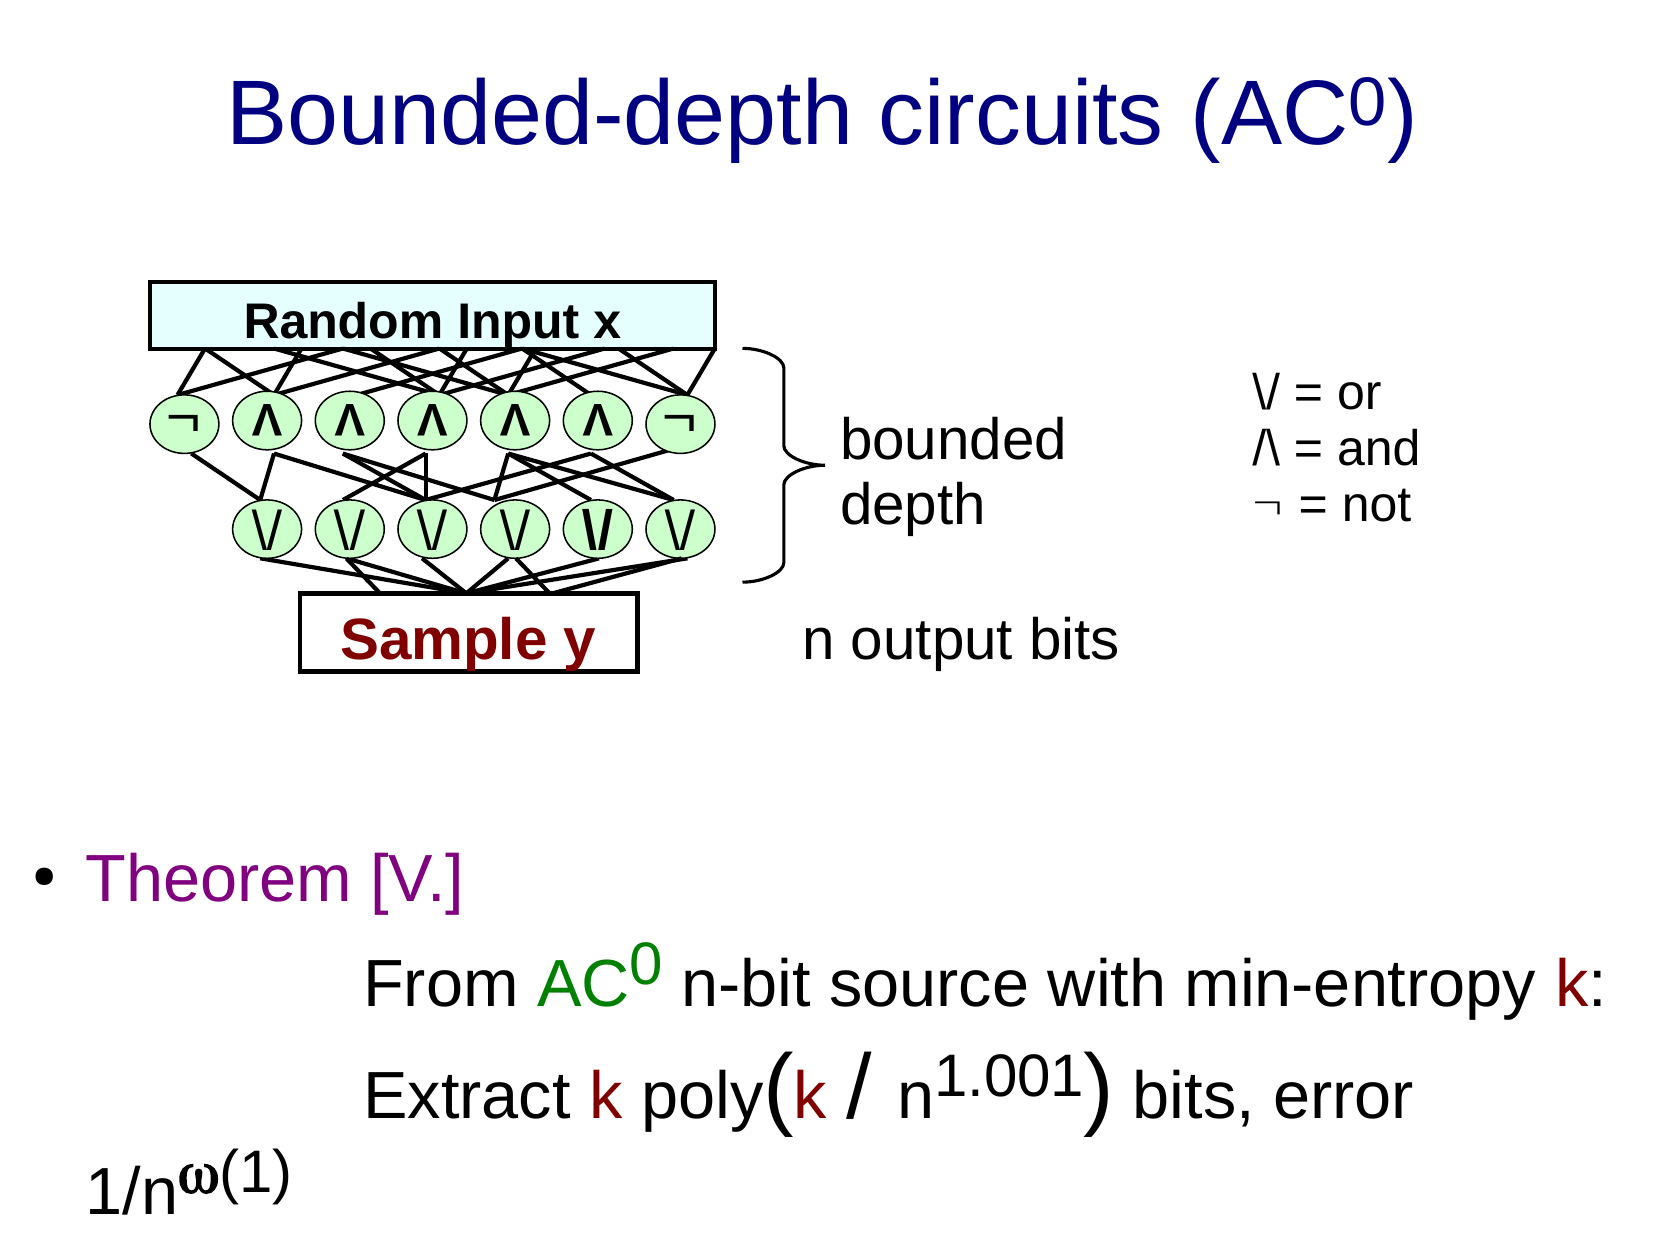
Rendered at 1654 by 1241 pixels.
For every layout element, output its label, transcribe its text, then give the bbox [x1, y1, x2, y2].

text_box \/ = or /\ = and  = not [1237, 357, 1463, 545]
title Bounded-depth circuits (AC0) [131, 37, 1538, 188]
text_box  [149, 394, 219, 454]
text_box V [232, 391, 302, 450]
text_box /\ [232, 499, 302, 559]
text_box n output bits [787, 599, 1163, 680]
text_box /\ [480, 499, 550, 559]
text_box Sample y [299, 593, 638, 672]
text_box V [315, 391, 385, 450]
list Theorem [V.] From AC0 n-bit source with min-entropy k: Extract k poly(k / n1.001) bits, error 1/nw(1) [0, 187, 1654, 1238]
text_box /\ [315, 499, 385, 559]
text_box /\ [397, 499, 467, 559]
text_box  [646, 394, 715, 454]
text_box V [480, 391, 550, 450]
text_box /\ [646, 499, 715, 559]
text_box V [397, 391, 467, 450]
text_box V [563, 391, 633, 450]
text_box bounded depth [825, 399, 1129, 545]
text_box /\ [563, 499, 633, 559]
text_box Random Input x [149, 282, 715, 350]
